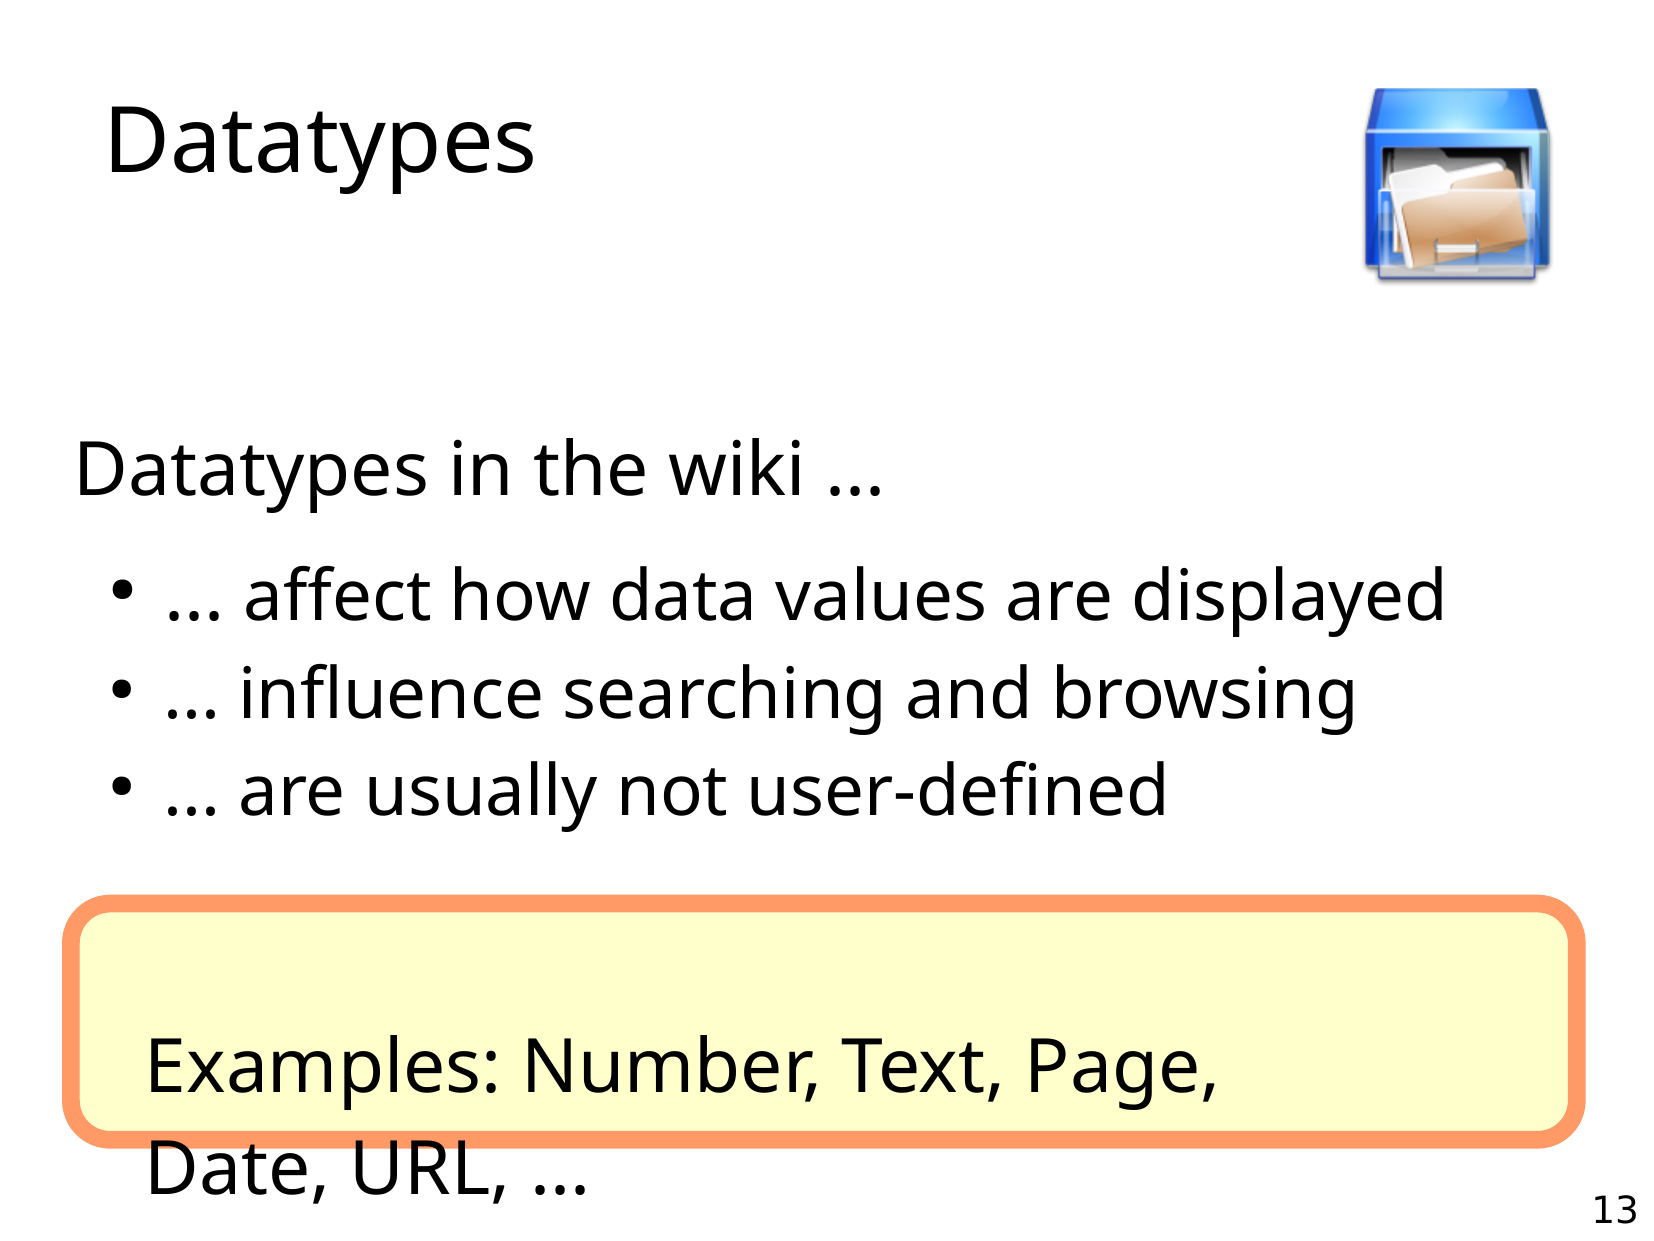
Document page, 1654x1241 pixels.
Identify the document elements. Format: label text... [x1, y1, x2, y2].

text_box Datatypes in the wiki ... ... affect how data values are displayed ... influence searching and browsing ... are usually not user-defined Examples: Number, Text, Page, Date, URL, ... [59, 407, 1625, 1111]
text_box 13 [1535, 1181, 1654, 1241]
picture [1358, 88, 1559, 289]
text_box [72, 1111, 1576, 1140]
text_box Datatypes [88, 67, 1595, 189]
